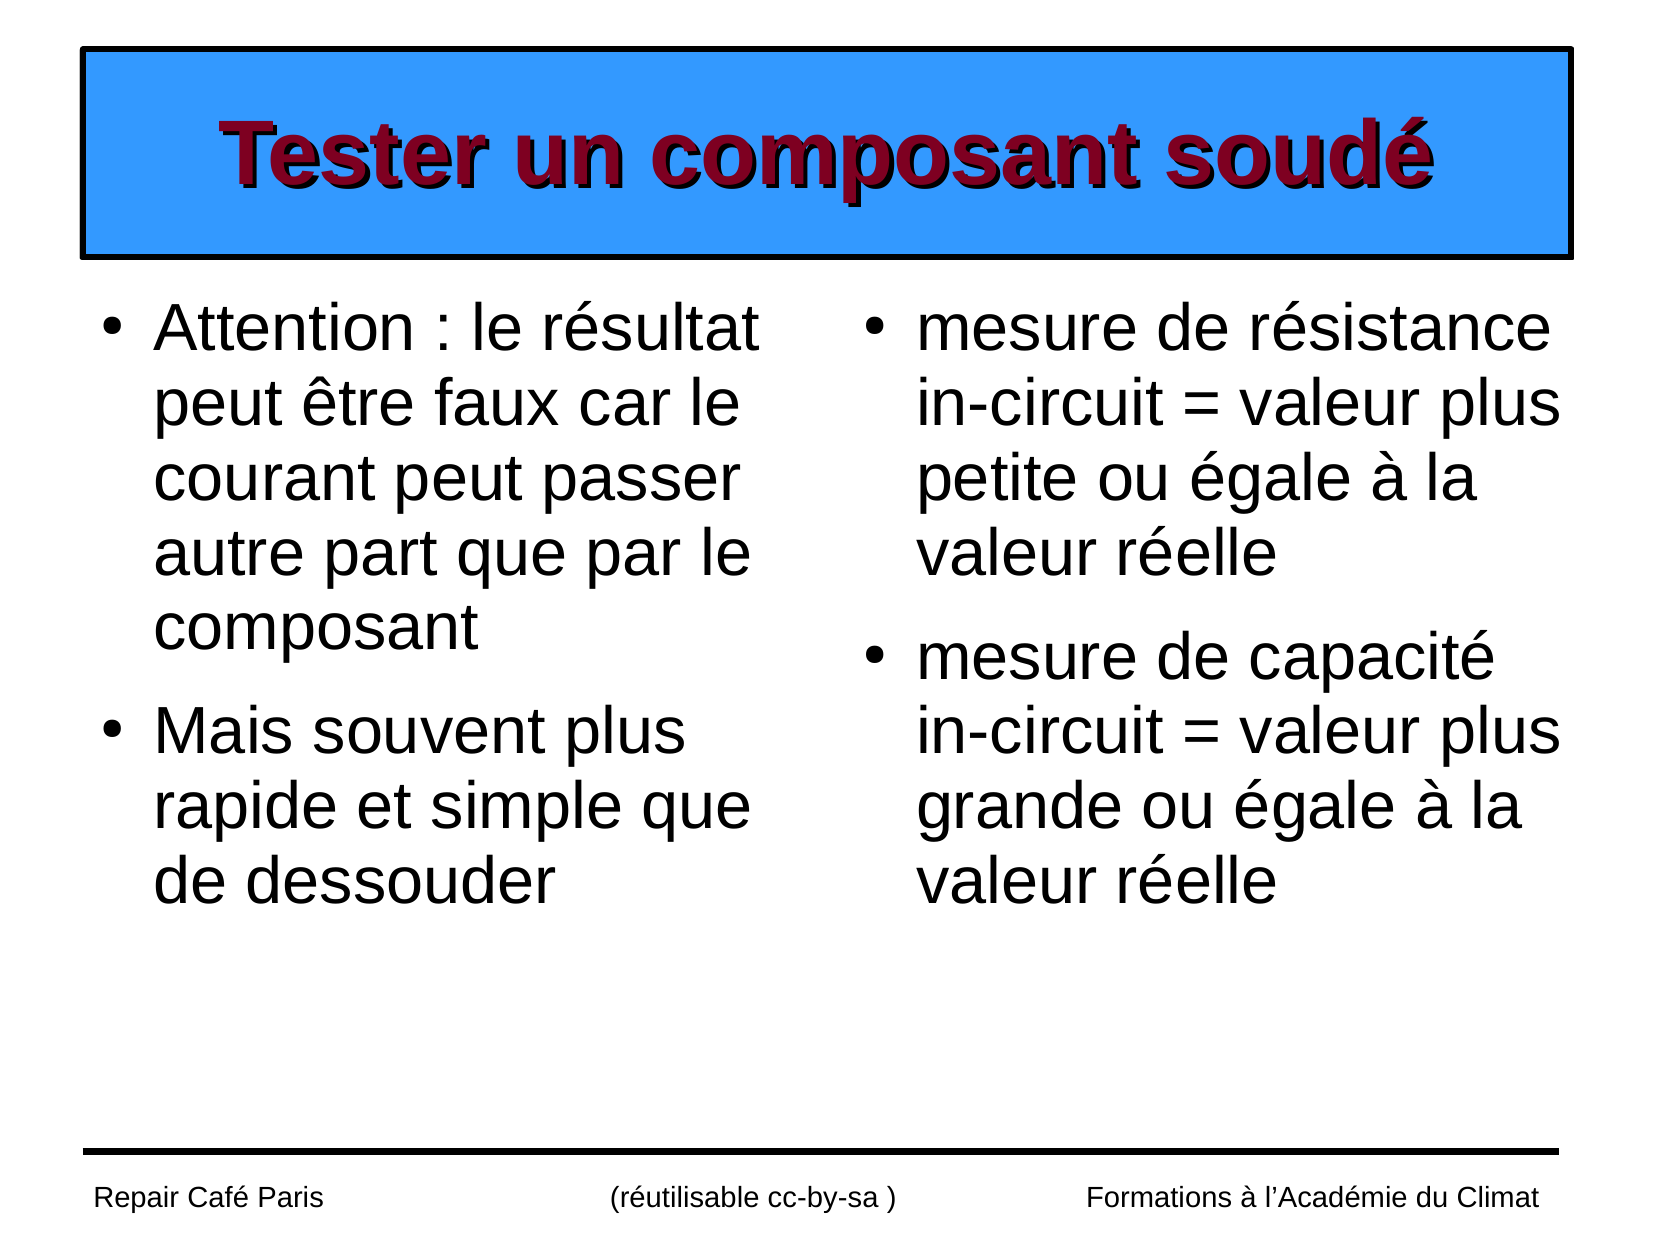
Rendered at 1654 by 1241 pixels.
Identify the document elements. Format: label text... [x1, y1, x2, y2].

list Attention : le résultat peut être faux car le courant peut passer autre part que par le composant Mais souvent plus rapide et simple que de dessouder [82, 290, 809, 1010]
title Tester un composant soudé [82, 49, 1571, 257]
list mesure de résistance in-circuit = valeur plus petite ou égale à la valeur réelle mesure de capacité in-circuit = valeur plus grande ou égale à la valeur réelle [845, 290, 1572, 1010]
